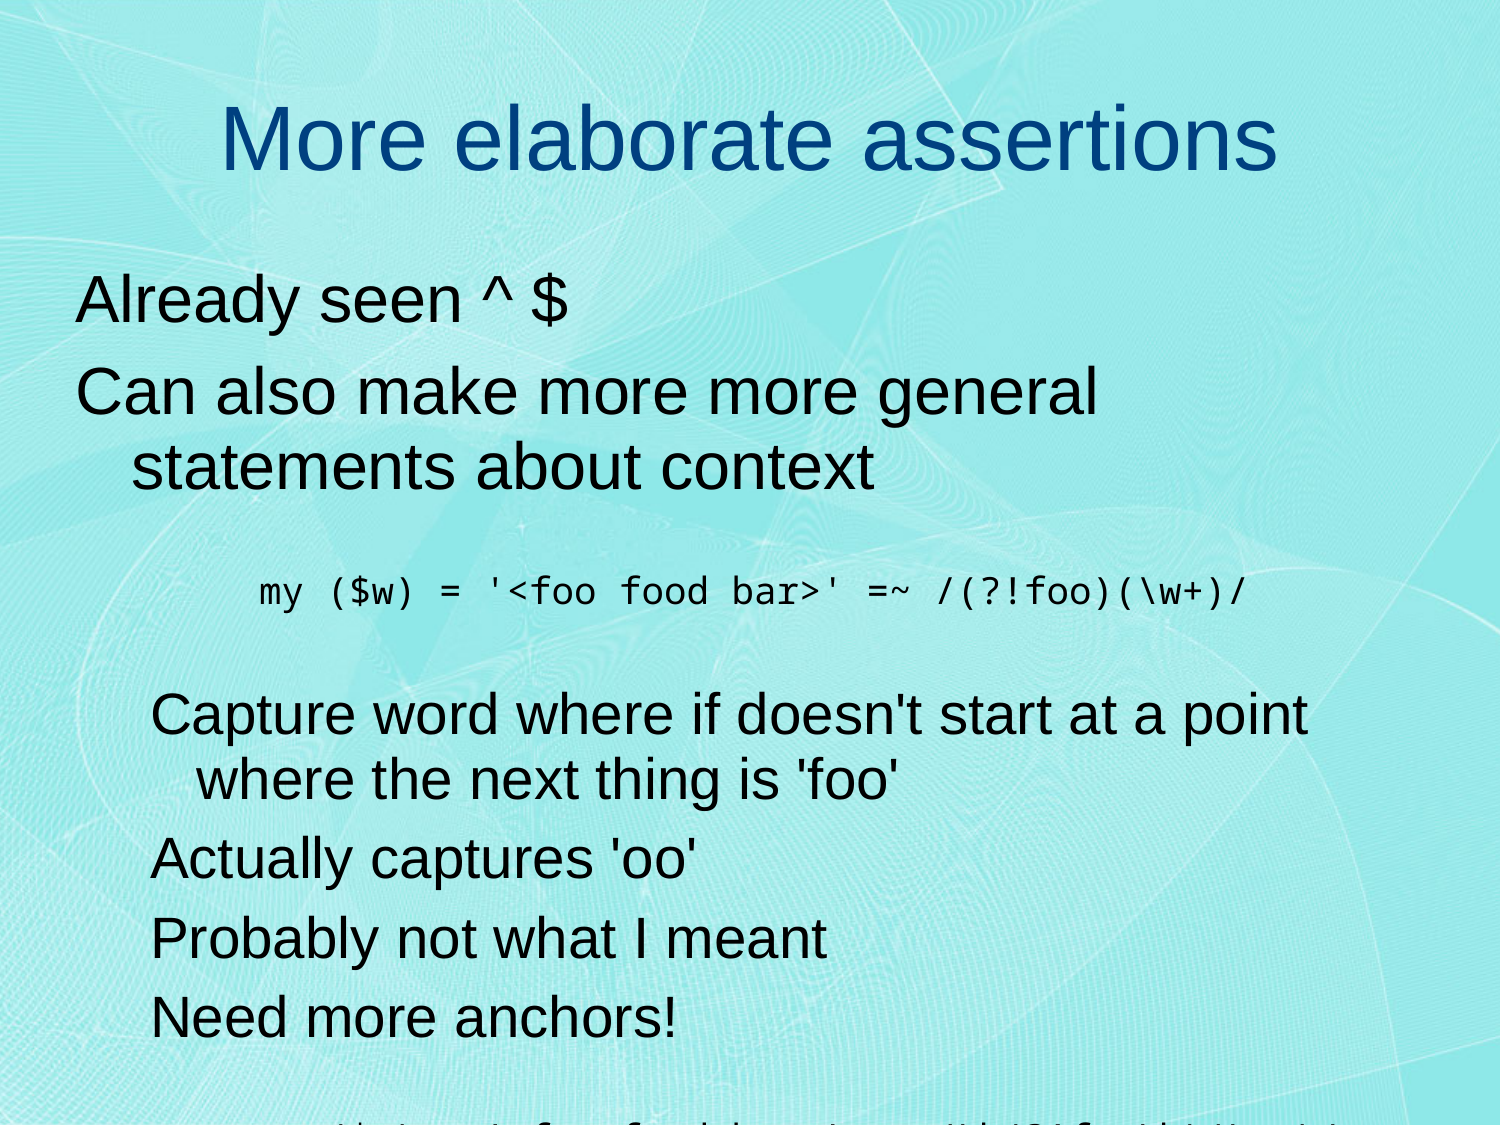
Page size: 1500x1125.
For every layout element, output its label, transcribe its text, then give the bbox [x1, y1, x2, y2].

picture [0, 0, 1500, 1125]
list Already seen ^ $ Can also make more more general statements about context my ($w) = '<foo food bar>' =~ /(?!foo)(\w+)/ Capture word where if doesn't start at a point where the next thing is 'foo' Actually captures 'oo' Probably not what I meant Need more anchors! my ($w) = '<foo food bar>' =~ /\b(?!foo\b)(\w+)/ [75, 262, 1426, 1094]
title More elaborate assertions [75, 52, 1426, 226]
